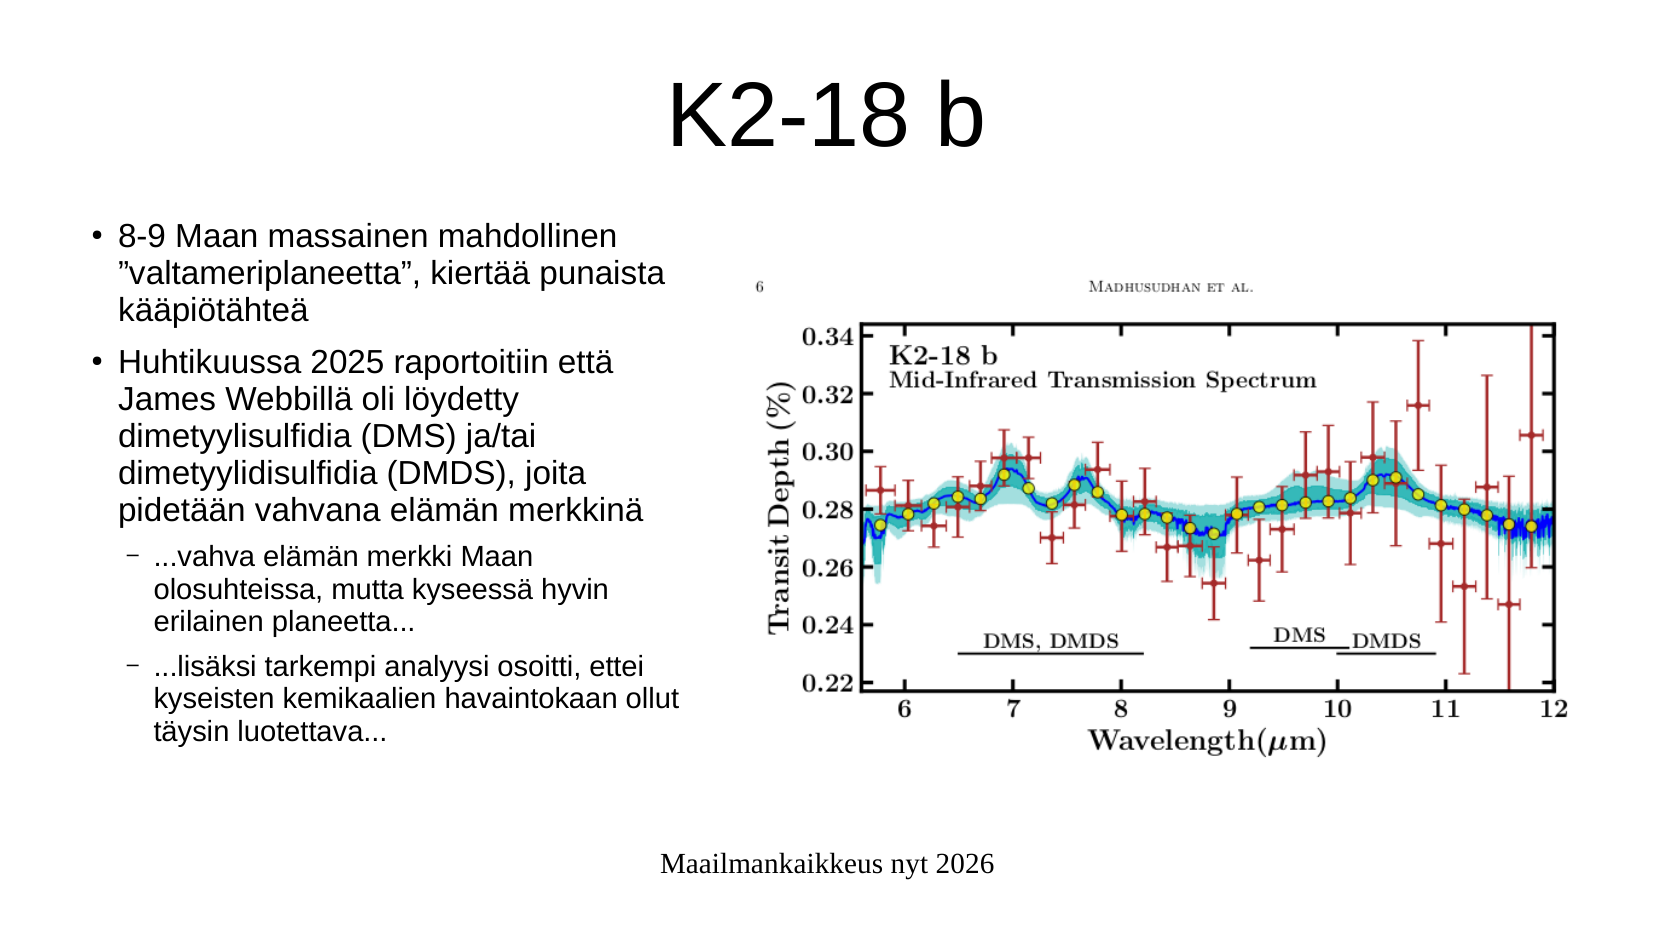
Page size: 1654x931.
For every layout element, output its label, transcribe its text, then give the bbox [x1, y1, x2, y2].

title K2-18 b [82, 37, 1571, 193]
picture [722, 247, 1630, 768]
list 8-9 Maan massainen mahdollinen ”valtameriplaneetta”, kiertää punaista kääpiötähteä Huhtikuussa 2025 raportoitiin että James Webbillä oli löydetty dimetyylisulfidia (DMS) ja/tai dimetyylidisulfidia (DMDS), joita pidetään vahvana elämän merkkinä ...vahva elämän merkki Maan olosuhteissa, mutta kyseessä hyvin erilainen planeetta... ...lisäksi tarkempi analyysi osoitti, ettei kyseisten kemikaalien havaintokaan ollut täysin luotettava... [82, 217, 709, 758]
